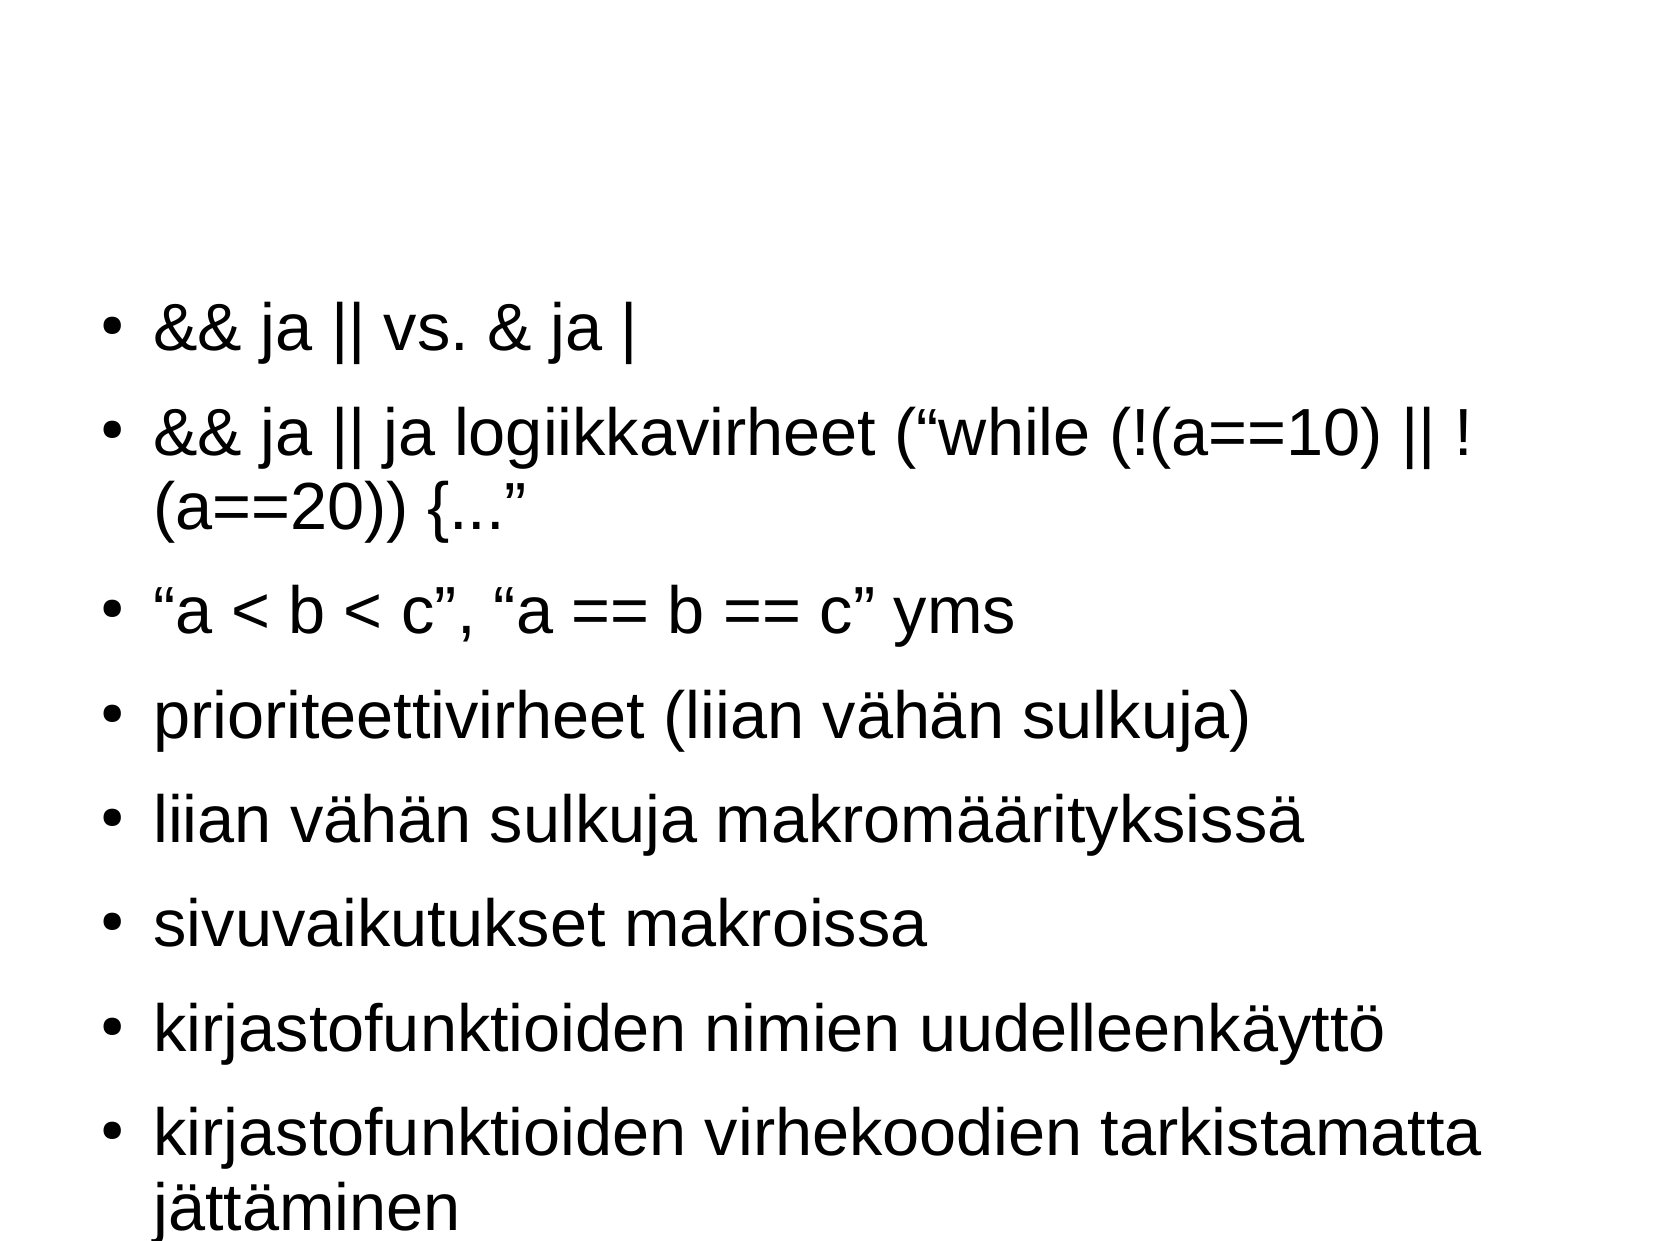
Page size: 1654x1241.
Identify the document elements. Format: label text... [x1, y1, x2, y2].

list && ja || vs. & ja | && ja || ja logiikkavirheet (“while (!(a==10) || !(a==20)) {...” “a < b < c”, “a == b == c” yms prioriteettivirheet (liian vähän sulkuja) liian vähän sulkuja makromäärityksissä sivuvaikutukset makroissa kirjastofunktioiden nimien uudelleenkäyttö kirjastofunktioiden virhekoodien tarkistamatta jättäminen [82, 290, 1571, 1241]
